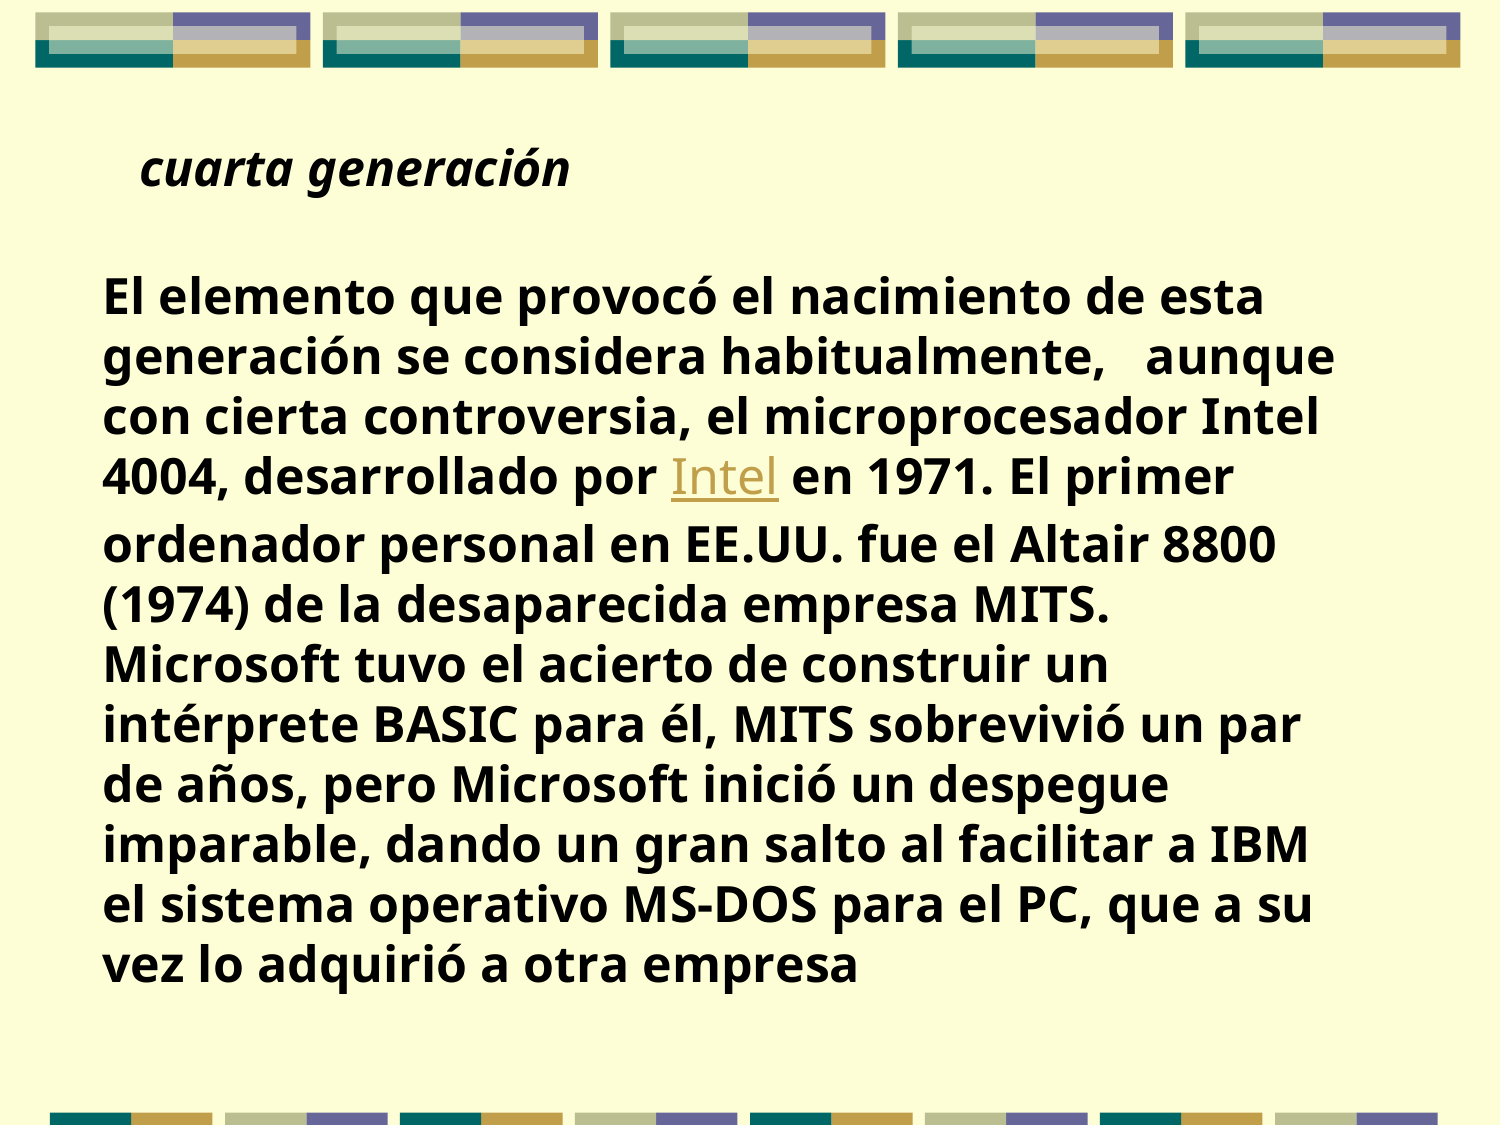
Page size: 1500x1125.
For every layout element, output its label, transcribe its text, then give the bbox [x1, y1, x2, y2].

title cuarta generación El elemento que provocó el nacimiento de esta generación se considera habitualmente, aunque con cierta controversia, el microprocesador Intel 4004, desarrollado por Intel en 1971. El primer ordenador personal en EE.UU. fue el Altair 8800 (1974) de la desaparecida empresa MITS. Microsoft tuvo el acierto de construir un intérprete BASIC para él, MITS sobrevivió un par de años, pero Microsoft inició un despegue imparable, dando un gran salto al facilitar a IBM el sistema operativo MS-DOS para el PC, que a su vez lo adquirió a otra empresa [87, 449, 1375, 638]
